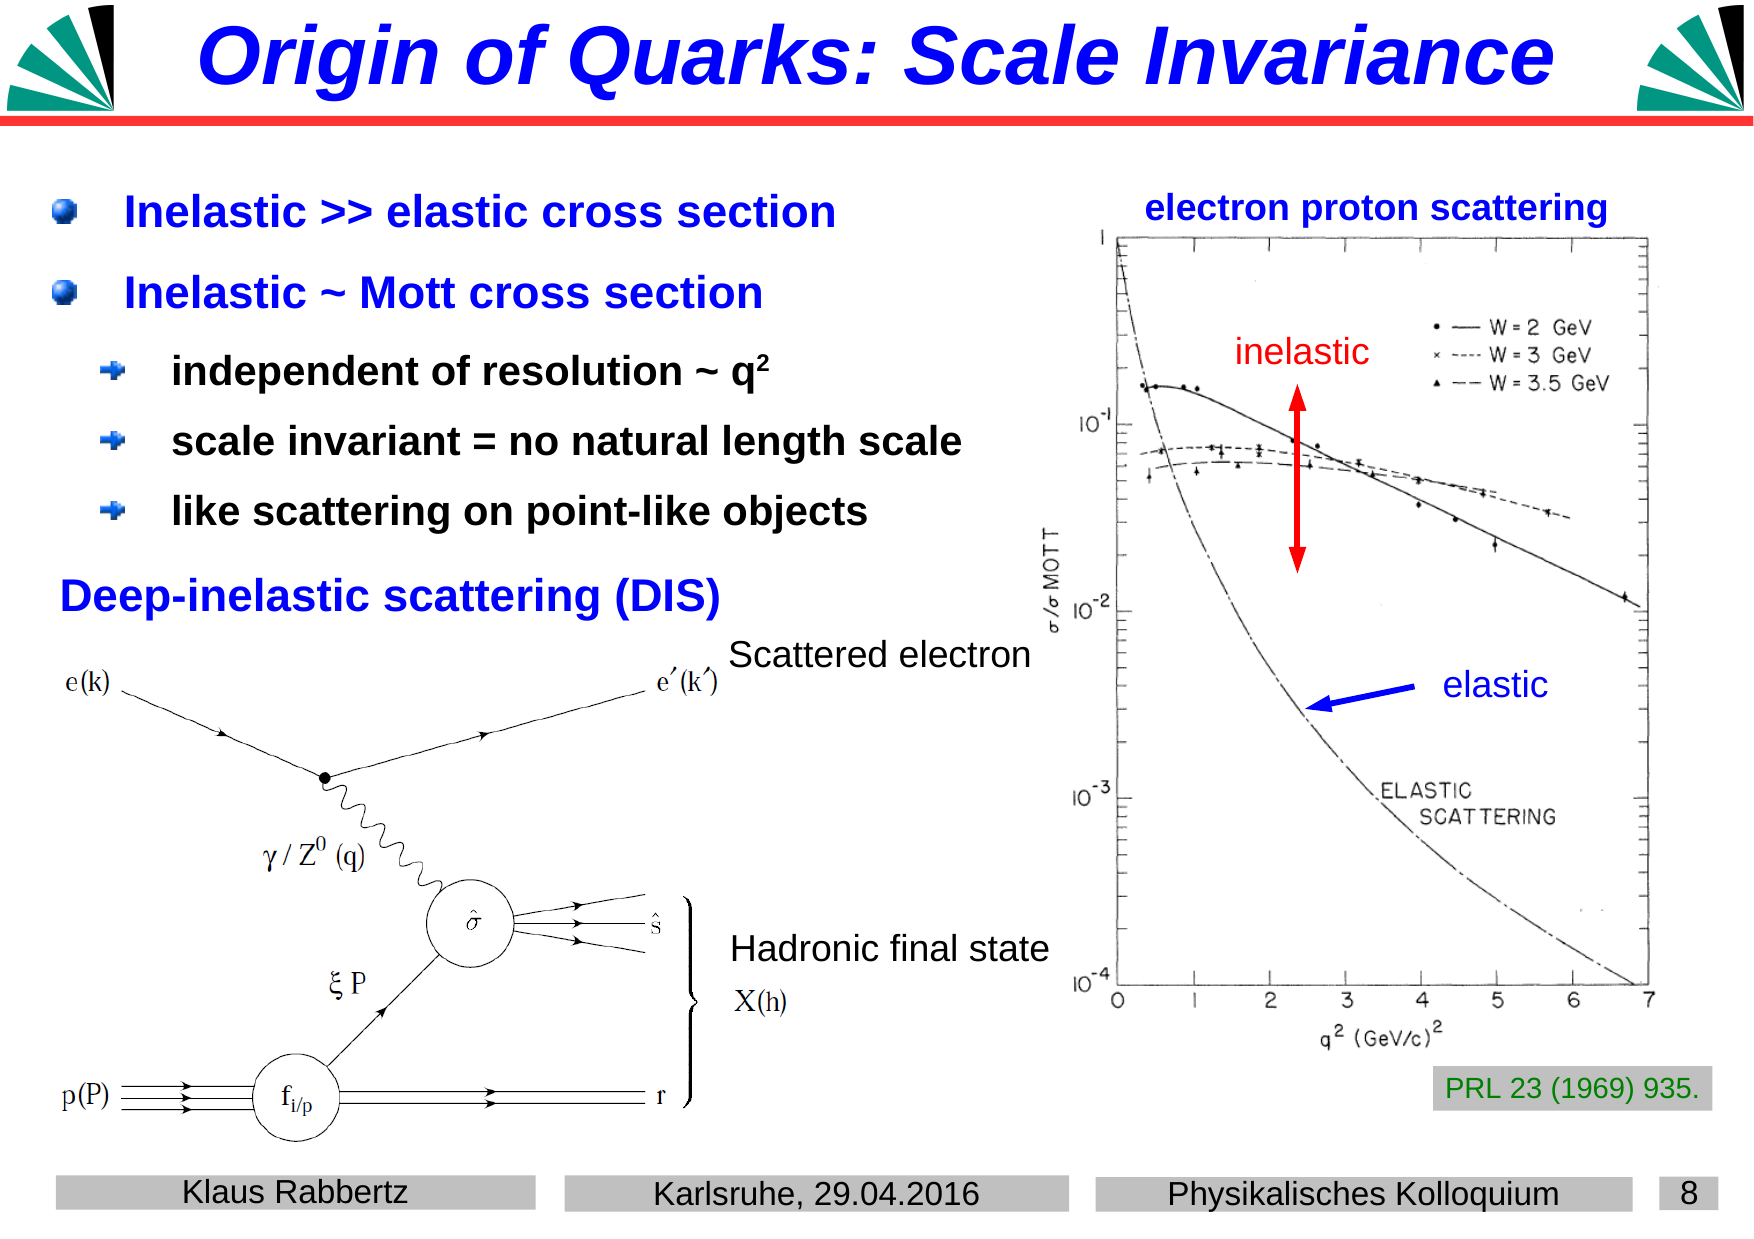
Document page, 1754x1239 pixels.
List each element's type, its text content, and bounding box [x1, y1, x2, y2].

text_box elastic [1430, 657, 1561, 712]
picture [1035, 217, 1666, 1054]
picture [53, 660, 793, 1149]
text_box inelastic [1223, 324, 1382, 379]
text_box Deep-inelastic scattering (DIS) [47, 564, 734, 628]
text_box Hadronic final state [718, 921, 1063, 976]
title Origin of Quarks: Scale Invariance [153, 0, 1600, 113]
list Inelastic >> elastic cross section Inelastic ~ Mott cross section independent of resolution ~ q2 scale invariant = no natural length scale like scattering on point-like objects [41, 185, 1077, 536]
text_box electron proton scattering [1132, 180, 1622, 235]
text_box PRL 23 (1969) 935. [1433, 1066, 1712, 1111]
picture [1637, 5, 1744, 112]
text_box Scattered electron [716, 627, 1044, 682]
picture [7, 5, 114, 112]
